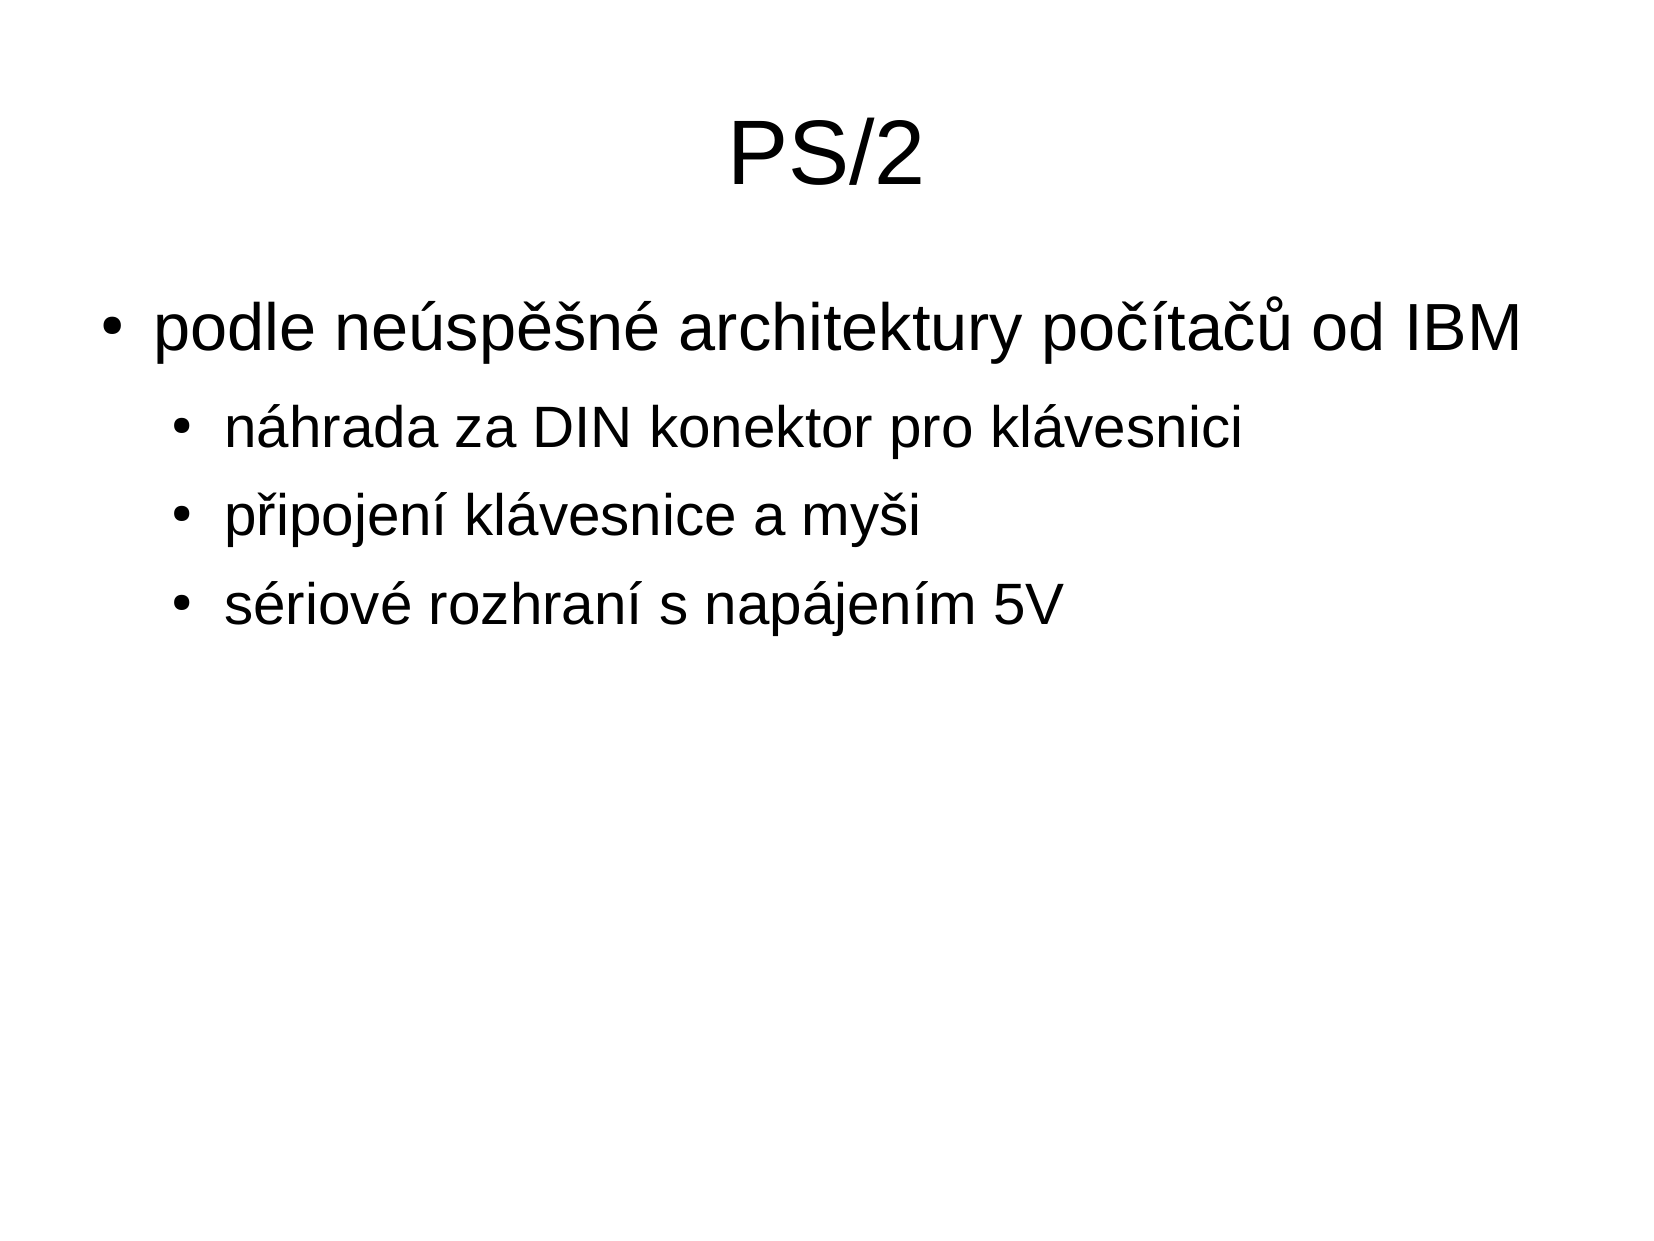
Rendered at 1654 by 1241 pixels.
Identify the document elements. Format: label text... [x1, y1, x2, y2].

title PS/2 [82, 56, 1571, 250]
list podle neúspěšné architektury počítačů od IBM náhrada za DIN konektor pro klávesnici připojení klávesnice a myši sériové rozhraní s napájením 5V [82, 290, 1571, 1109]
